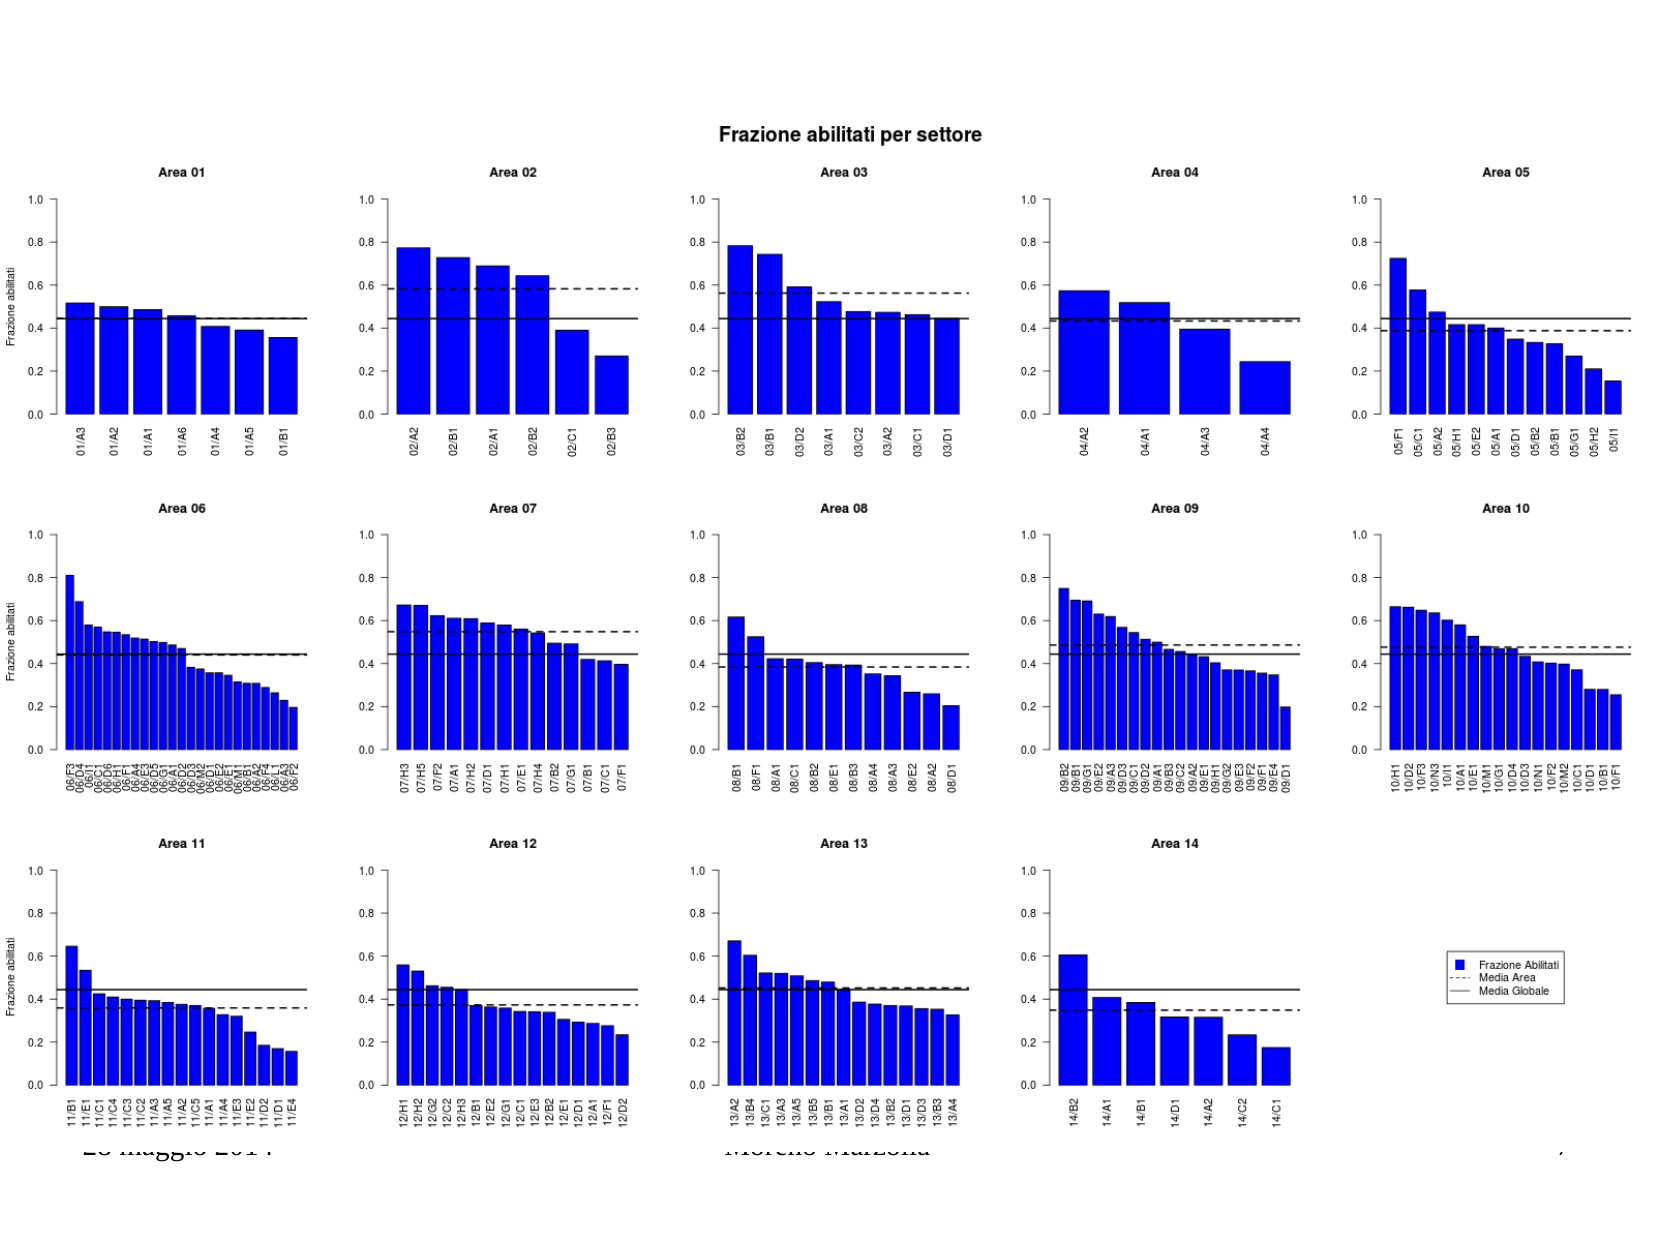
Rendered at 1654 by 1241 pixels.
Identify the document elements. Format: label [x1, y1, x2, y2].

picture [3, 93, 1654, 1153]
